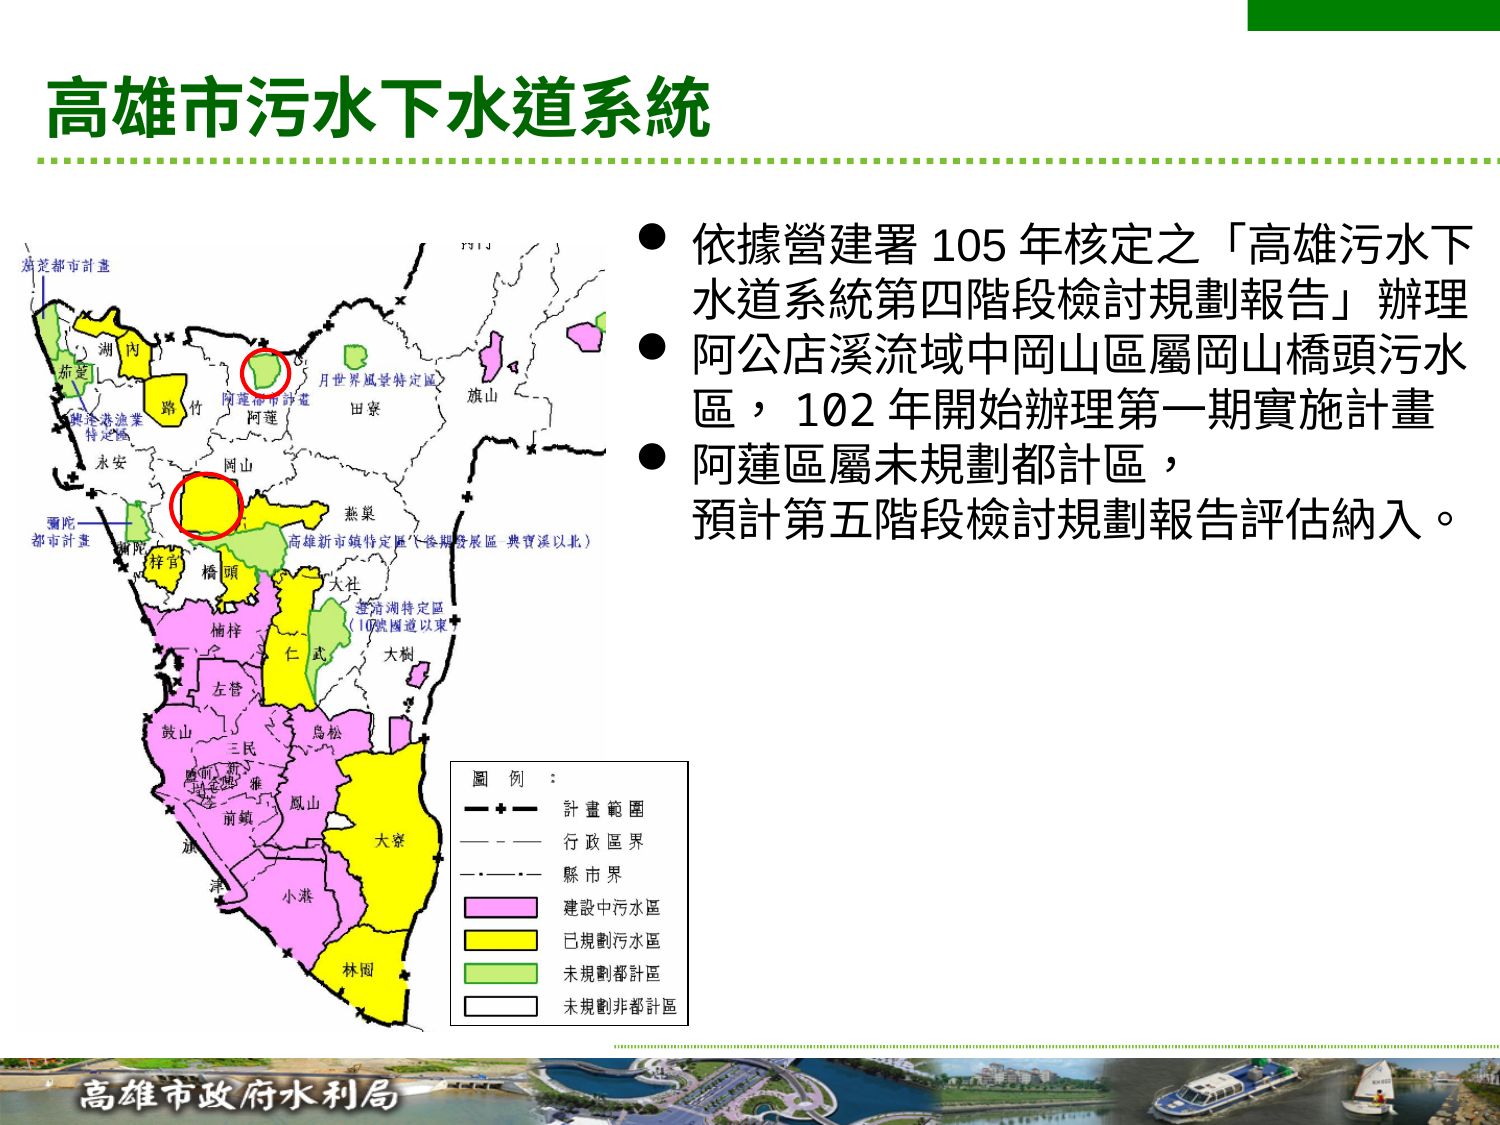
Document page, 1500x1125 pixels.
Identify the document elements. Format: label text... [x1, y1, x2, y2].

picture [17, 243, 606, 1033]
text_box 高雄市污水下水道系統 [30, 54, 1493, 157]
text_box 依據營建署105年核定之「高雄污水下水道系統第四階段檢討規劃報告」辦理 阿公店溪流域中岡山區屬岡山橋頭污水區，102年開始辦理第一期實施計畫 阿蓮區屬未規劃都計區， 預計第五階段檢討規劃報告評估納入。 [620, 208, 1493, 608]
picture [451, 762, 688, 1025]
picture [0, 1058, 1500, 1125]
